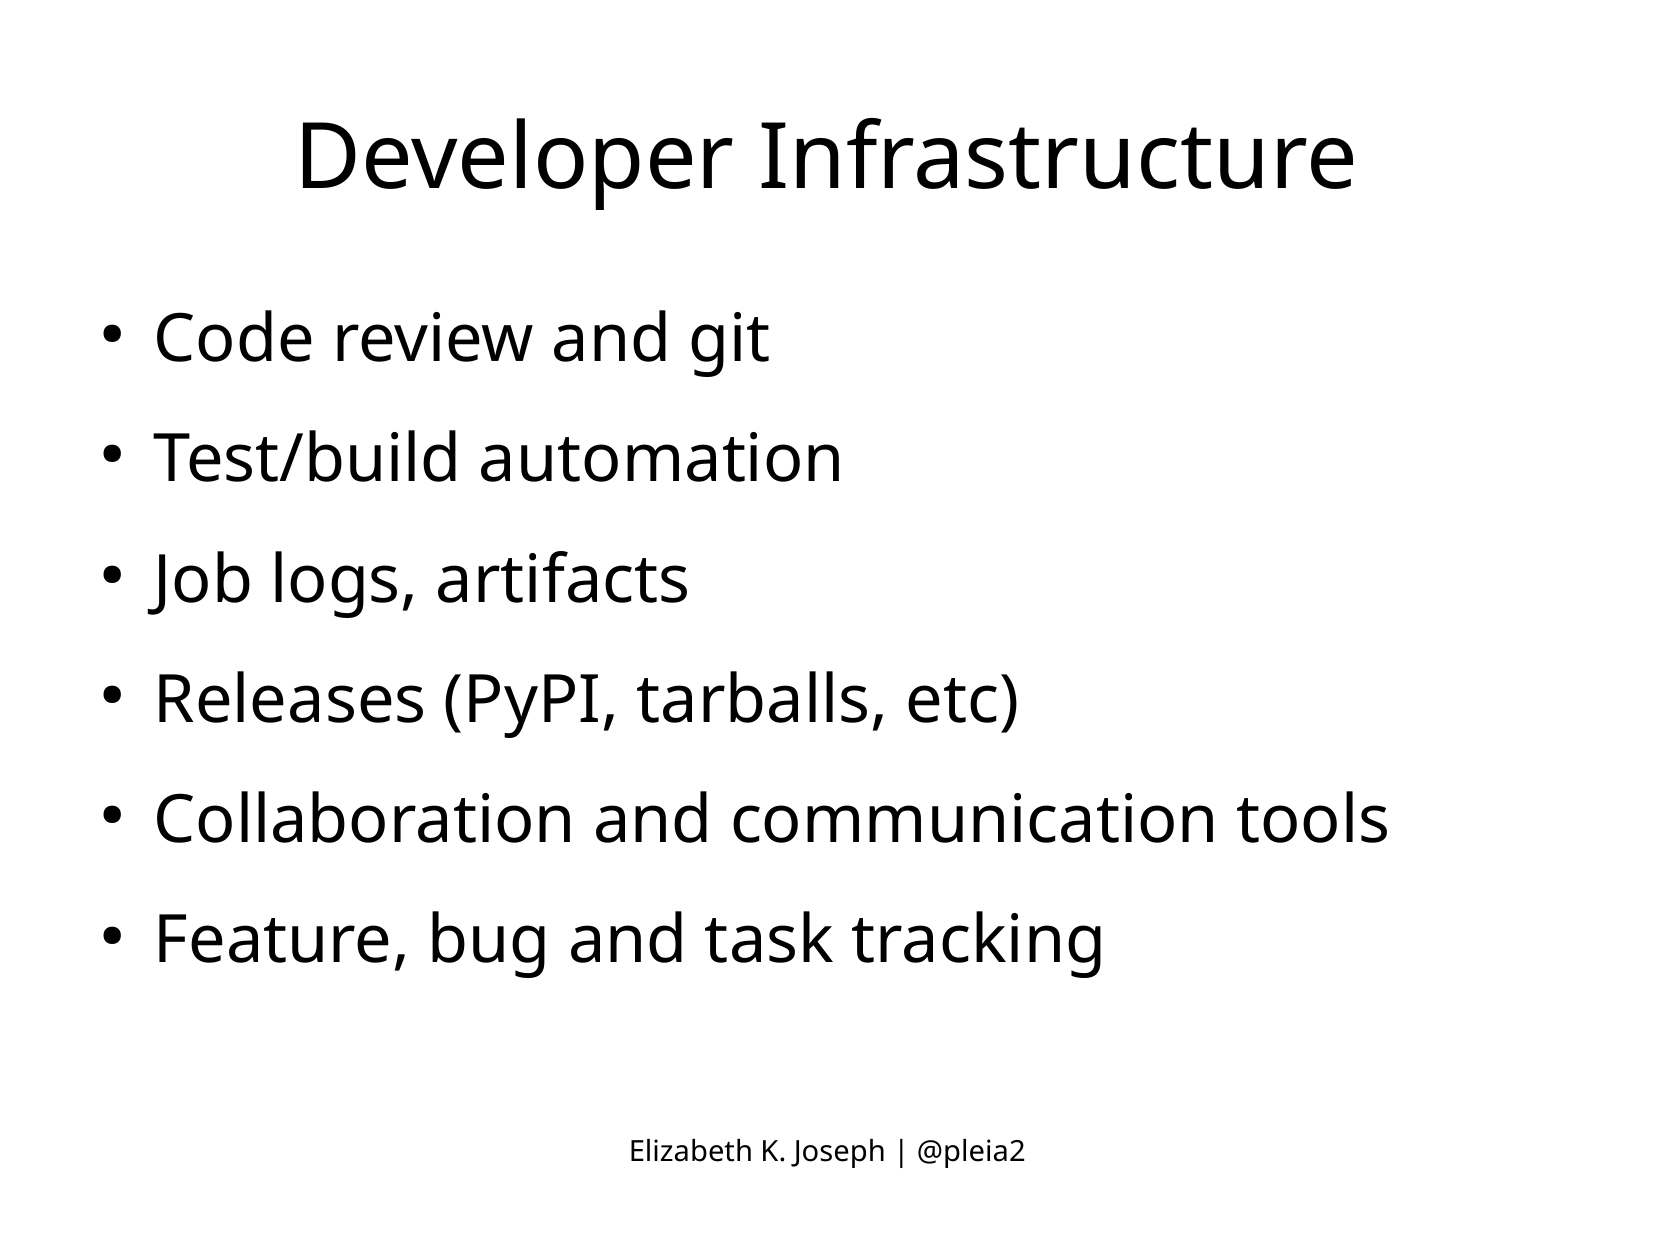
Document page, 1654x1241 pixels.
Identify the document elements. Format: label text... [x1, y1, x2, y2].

title Developer Infrastructure [82, 49, 1571, 257]
list Code review and git Test/build automation Job logs, artifacts Releases (PyPI, tarballs, etc) Collaboration and communication tools Feature, bug and task tracking [82, 290, 1571, 1010]
